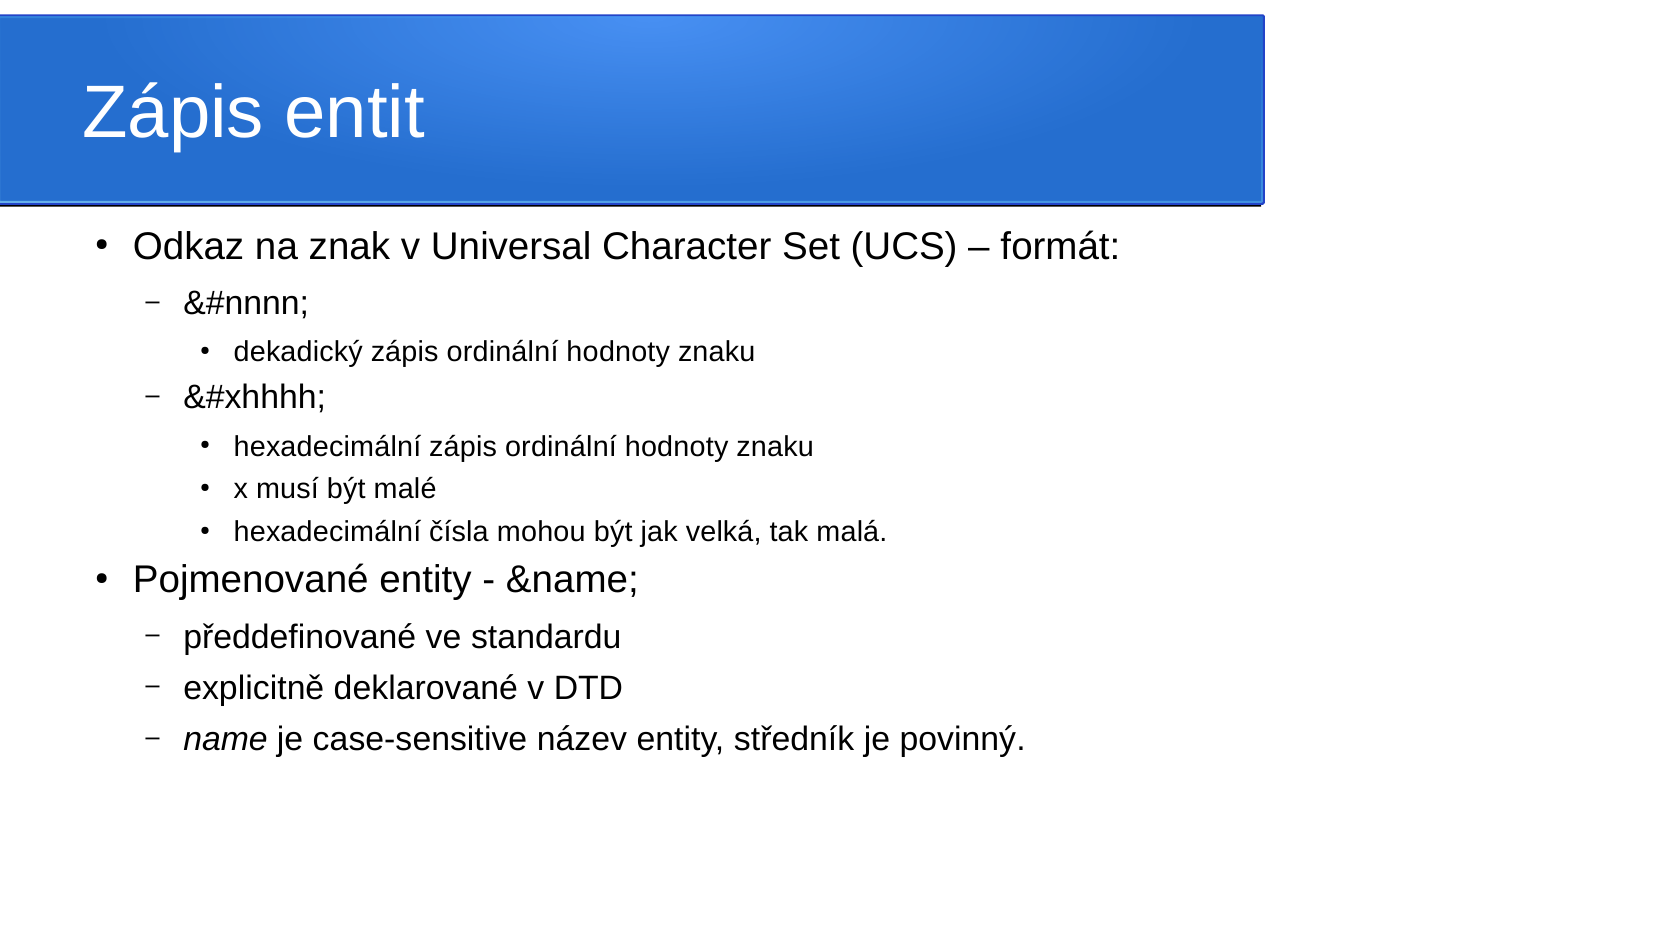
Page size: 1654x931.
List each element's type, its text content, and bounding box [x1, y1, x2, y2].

list Odkaz na znak v Universal Character Set (UCS) – formát: &#nnnn; dekadický zápis ordinální hodnoty znaku &#xhhhh; hexadecimální zápis ordinální hodnoty znaku x musí být malé hexadecimální čísla mohou být jak velká, tak malá. Pojmenované entity - &name; předdefinované ve standardu explicitně deklarované v DTD name je case-sensitive název entity, středník je povinný. [82, 224, 1571, 764]
title Zápis entit [82, 35, 1235, 189]
